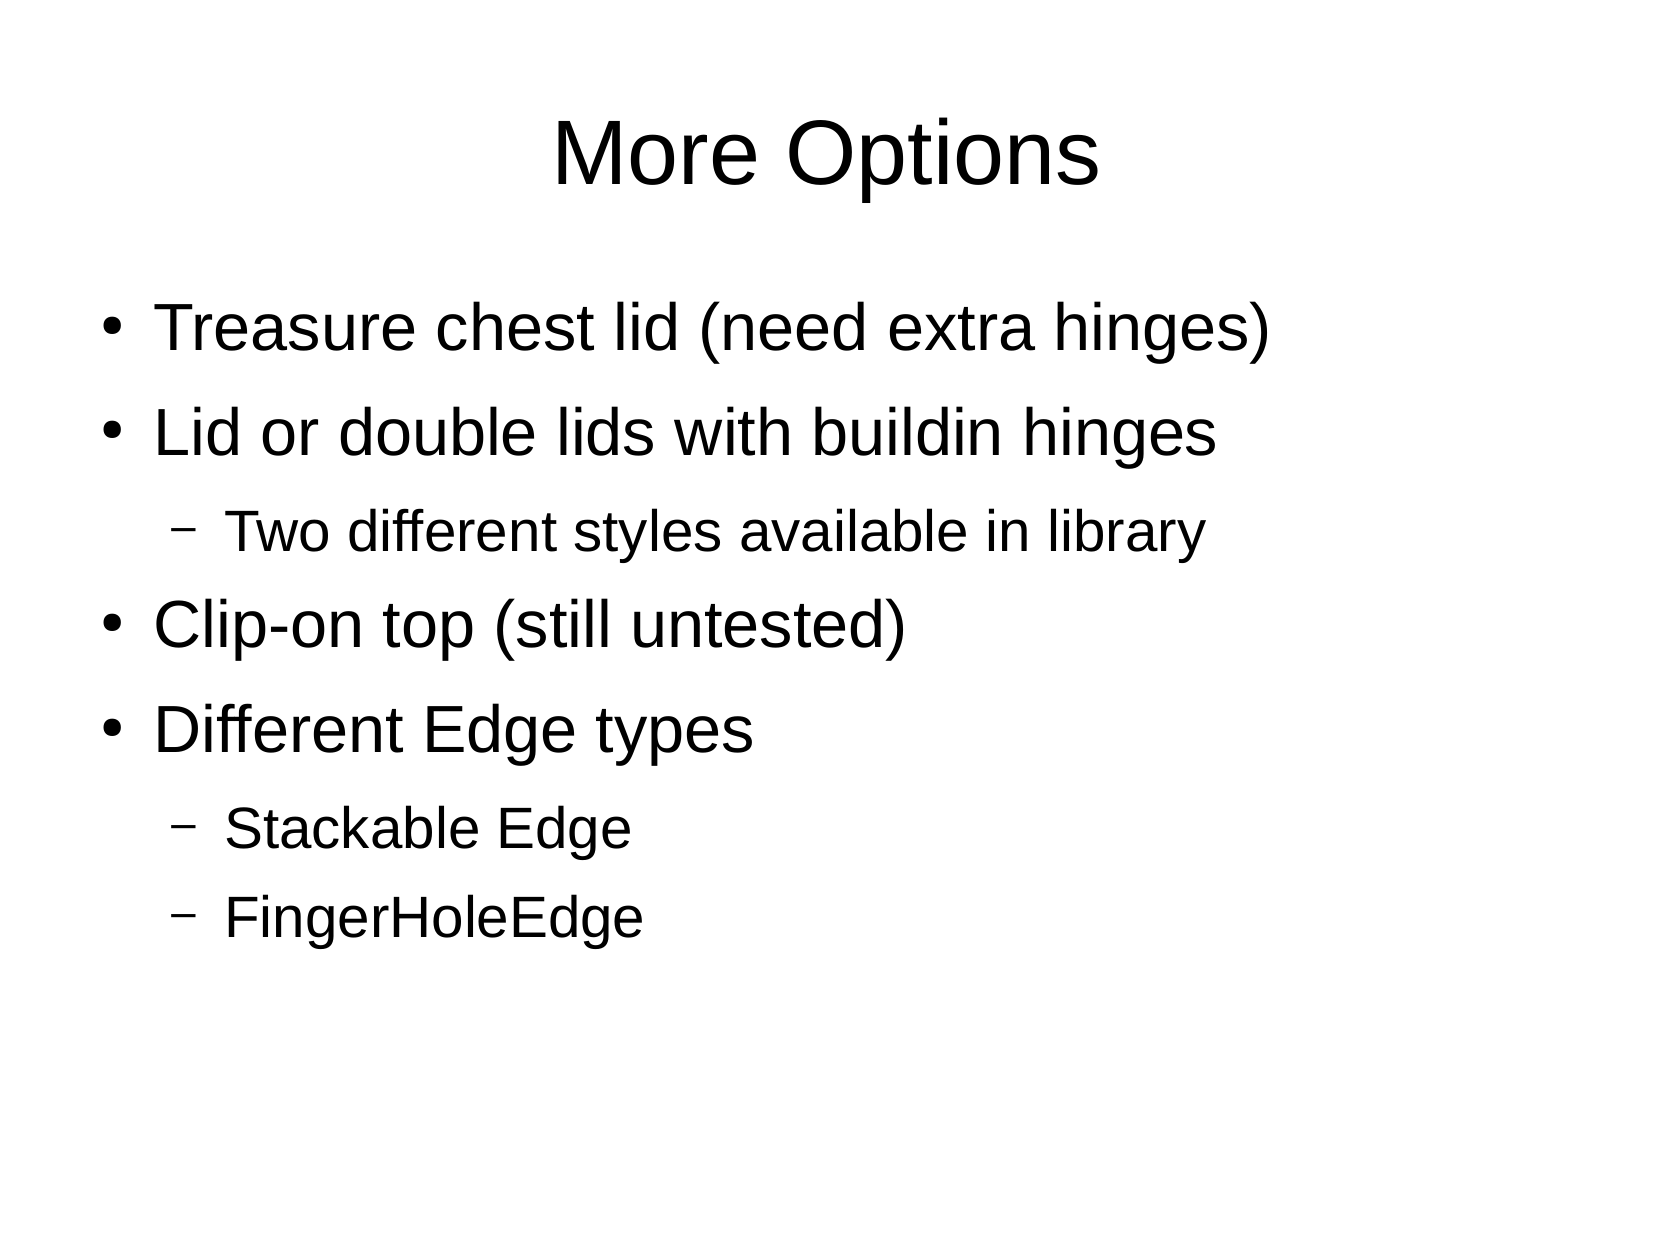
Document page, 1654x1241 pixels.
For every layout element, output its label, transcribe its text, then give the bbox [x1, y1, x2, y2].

list Treasure chest lid (need extra hinges) Lid or double lids with buildin hinges Two different styles available in library Clip-on top (still untested) Different Edge types Stackable Edge FingerHoleEdge [82, 290, 1571, 1010]
title More Options [82, 49, 1571, 257]
